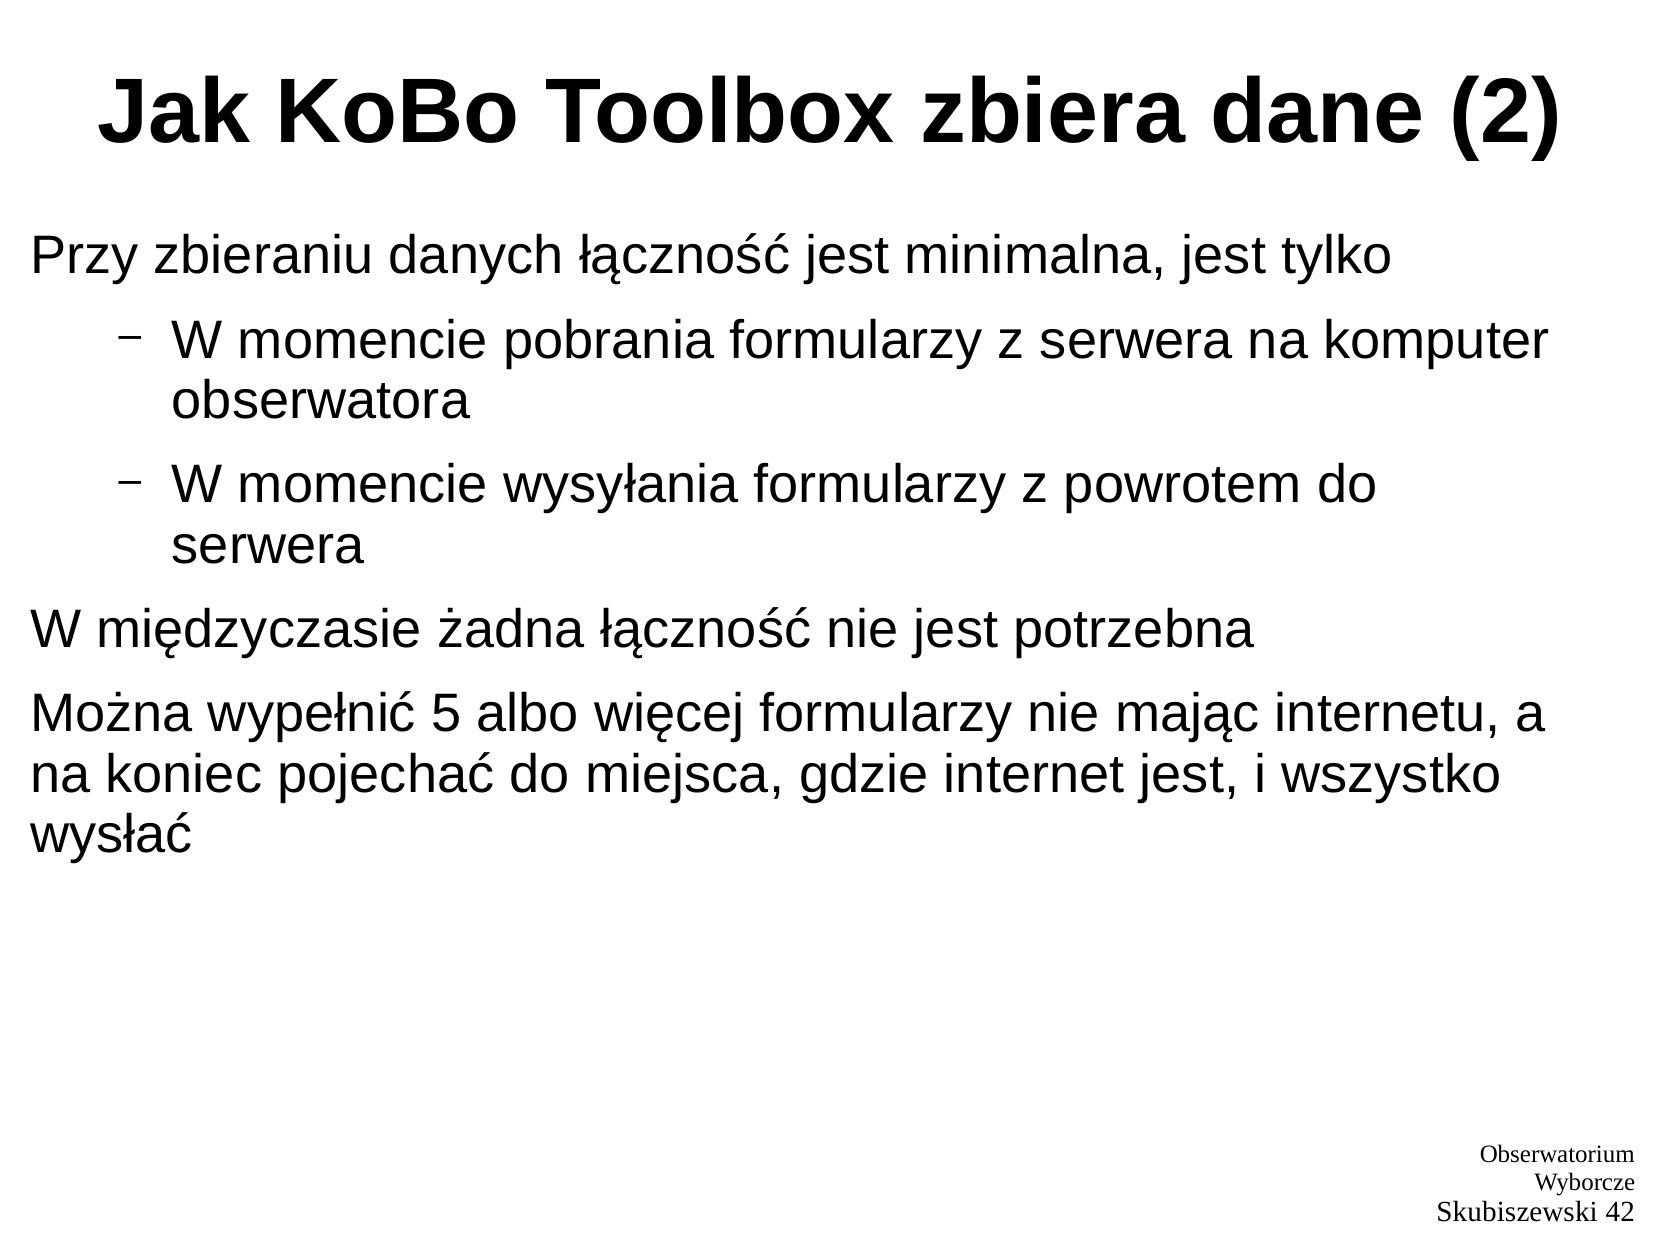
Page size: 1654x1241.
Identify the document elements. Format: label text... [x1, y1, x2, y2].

title Jak KoBo Toolbox zbiera dane (2) [86, 60, 1575, 225]
list Przy zbieraniu danych łączność jest minimalna, jest tylko W momencie pobrania formularzy z serwera na komputer obserwatora W momencie wysyłania formularzy z powrotem do serwera W międzyczasie żadna łączność nie jest potrzebna Można wypełnić 5 albo więcej formularzy nie mając internetu, a na koniec pojechać do miejsca, gdzie internet jest, i wszystko wysłać [30, 225, 1583, 1156]
